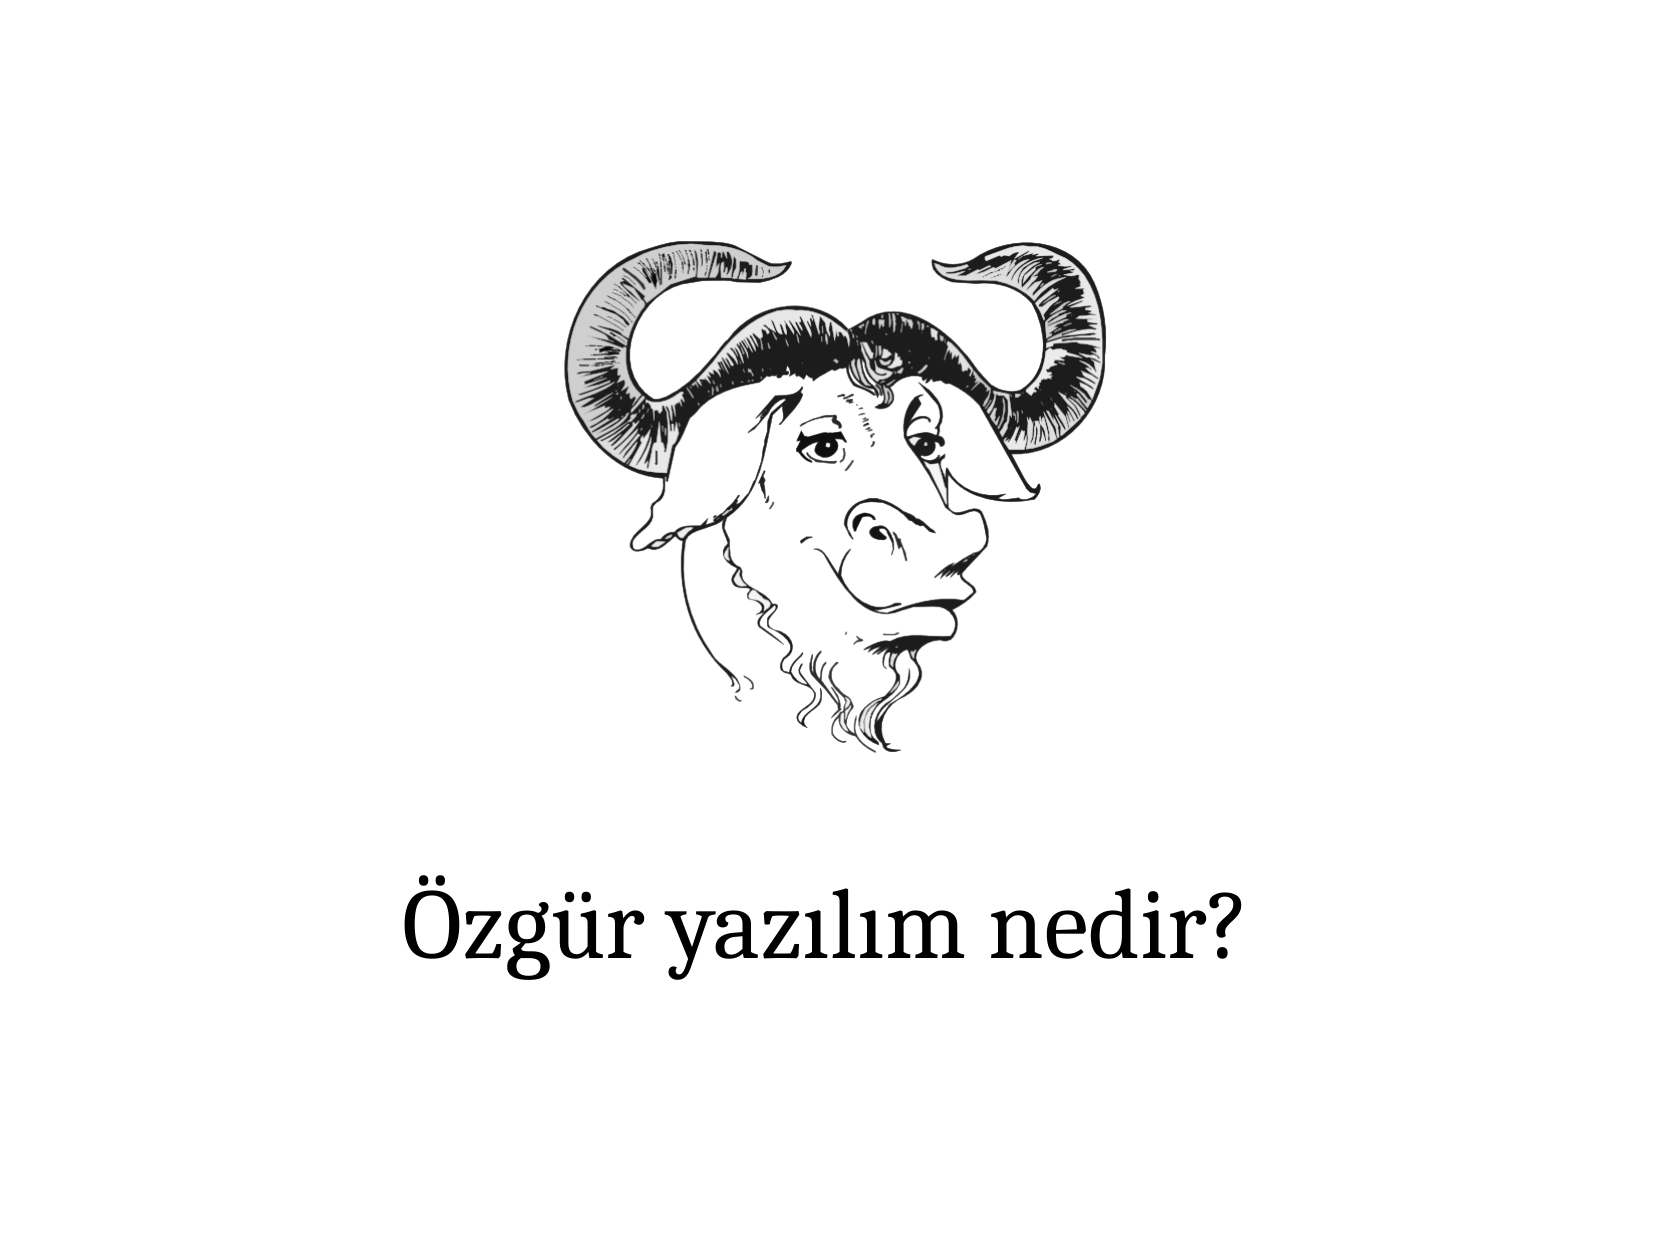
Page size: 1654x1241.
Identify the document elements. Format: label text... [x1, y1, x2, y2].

title Özgür yazılım nedir? [82, 826, 1571, 1027]
picture [531, 241, 1146, 827]
